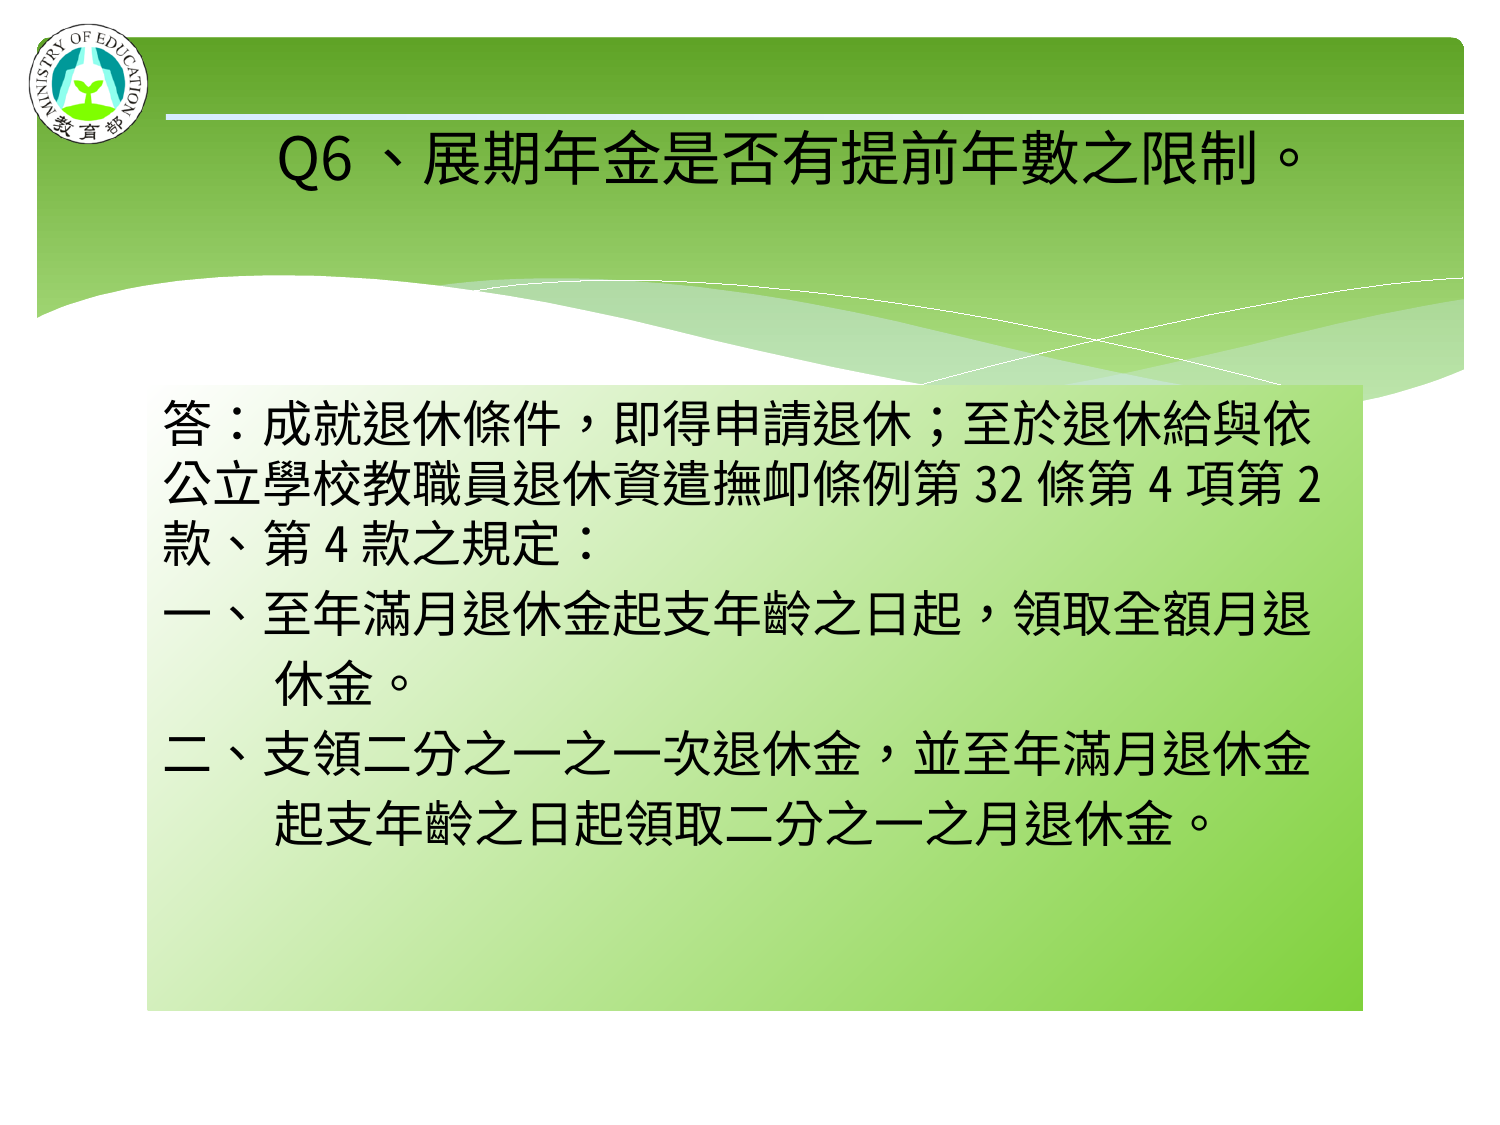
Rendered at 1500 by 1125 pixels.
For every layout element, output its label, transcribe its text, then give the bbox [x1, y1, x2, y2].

picture [27, 22, 149, 145]
title Q6、展期年金是否有提前年數之限制。 [218, 90, 1377, 296]
list 答：成就退休條件，即得申請退休；至於退休給與依公立學校教職員退休資遣撫卹條例第32條第4項第2款、第4款之規定： 一、至年滿月退休金起支年齡之日起，領取全額月退 休金。 二、支領二分之一之一次退休金，並至年滿月退休金 起支年齡之日起領取二分之一之月退休金。 [147, 385, 1363, 1011]
